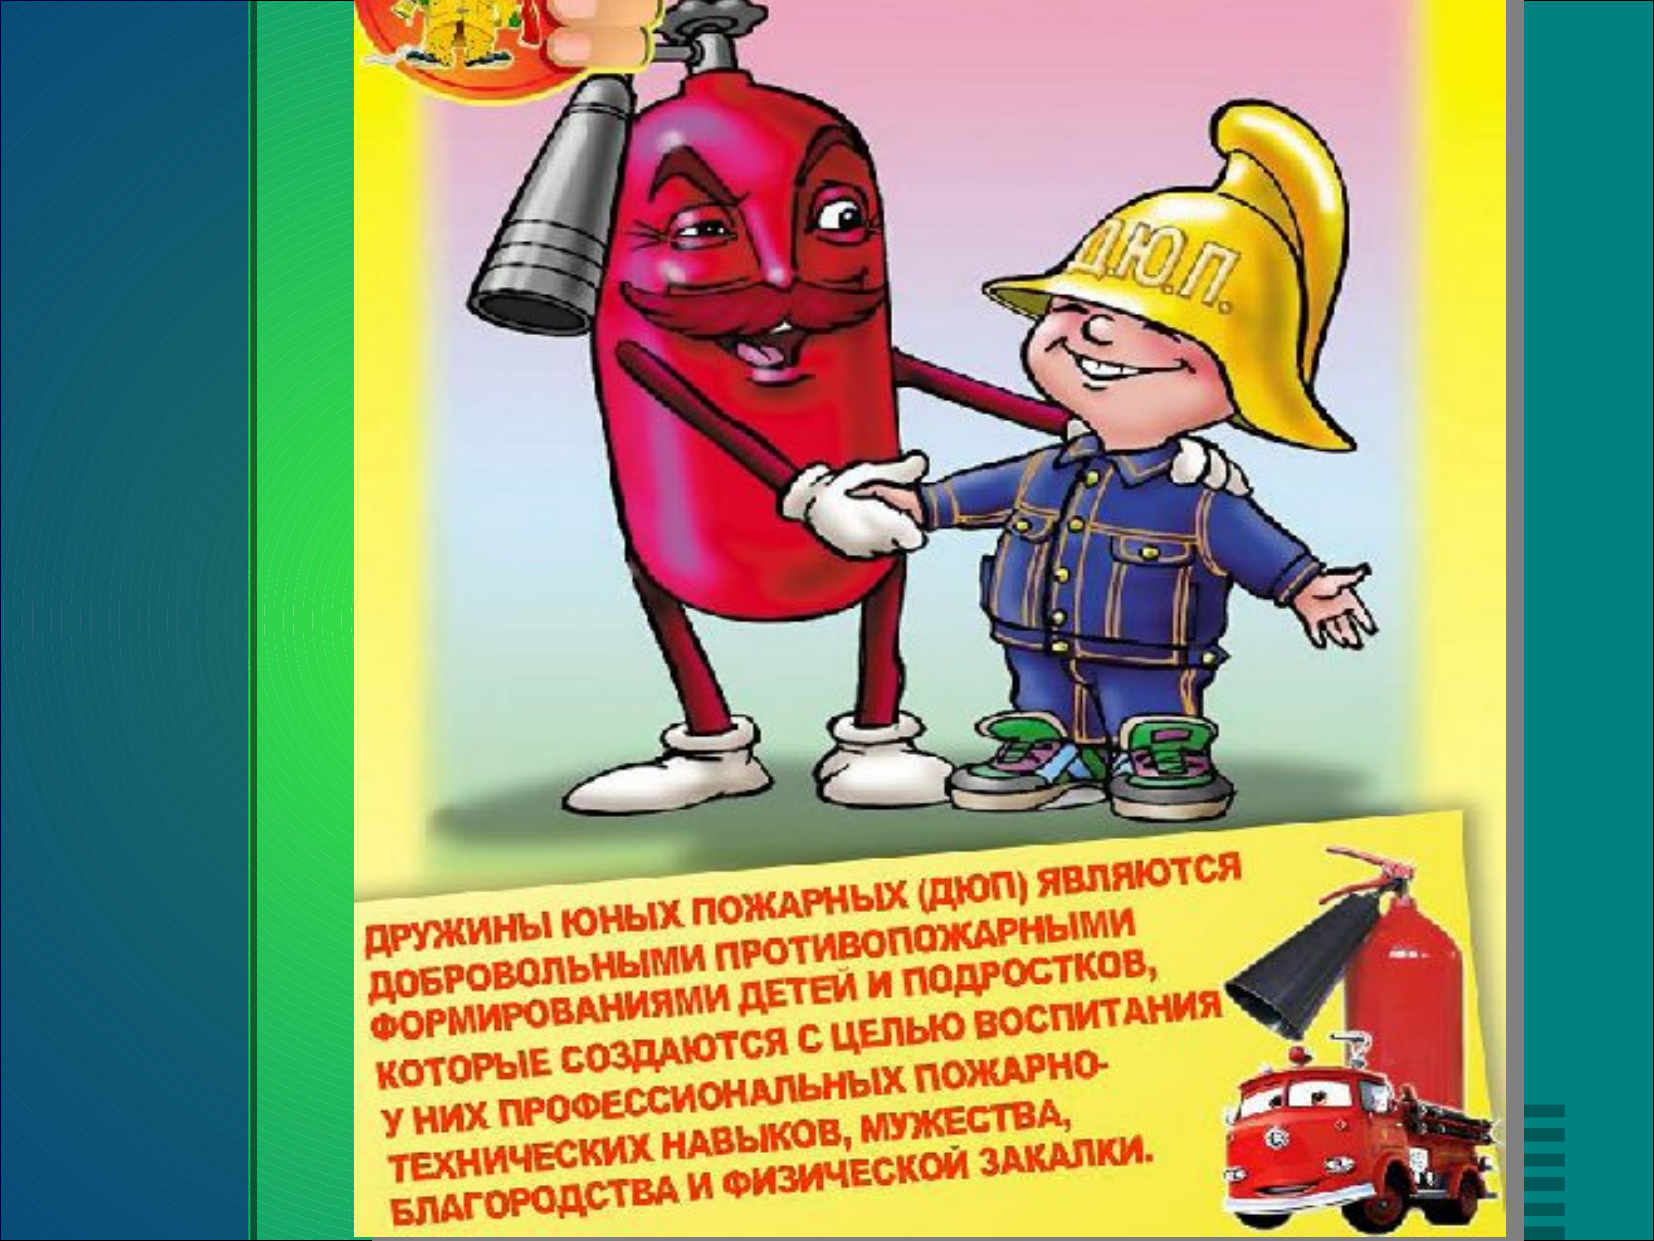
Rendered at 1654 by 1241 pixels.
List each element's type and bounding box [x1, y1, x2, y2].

picture [354, 0, 1506, 1237]
